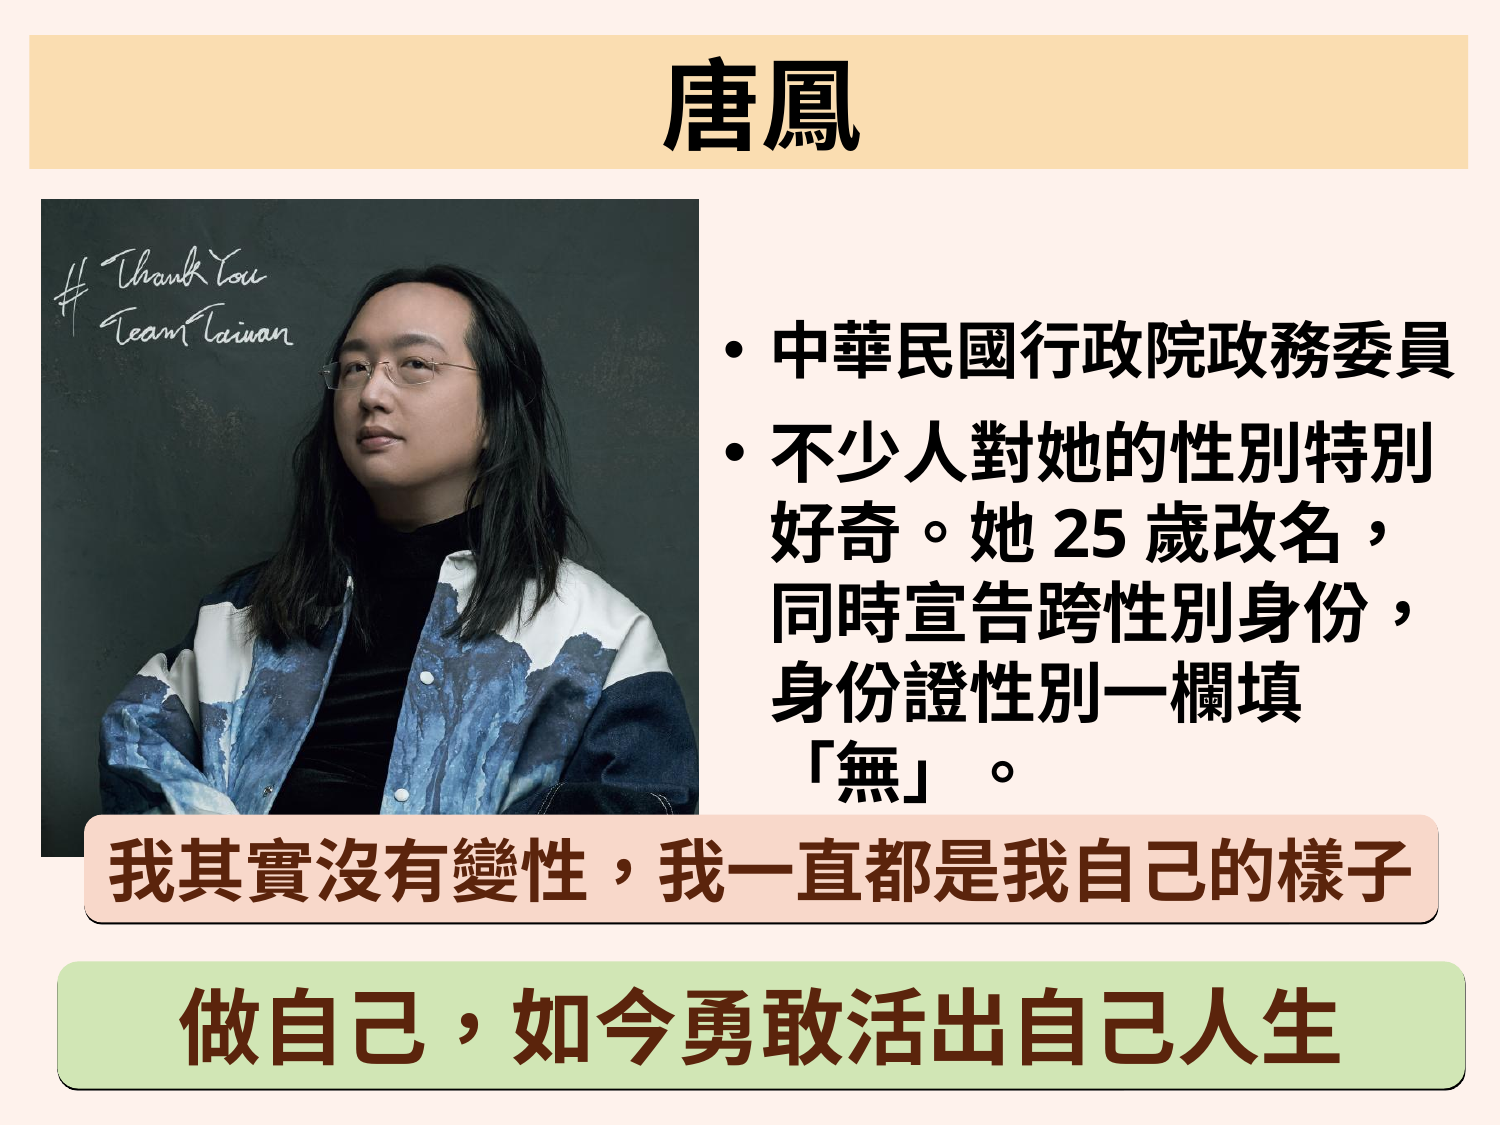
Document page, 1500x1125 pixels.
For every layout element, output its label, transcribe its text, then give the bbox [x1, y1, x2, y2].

text_box 唐鳳 [183, 35, 1340, 170]
text_box [1340, 35, 1469, 169]
text_box 我其實沒有變性，我一直都是我自己的樣子 [84, 814, 1439, 923]
text_box 做自己，如今勇敢活出自己人生 [57, 961, 1466, 1089]
text_box [29, 35, 183, 169]
text_box 中華民國行政院政務委員 不少人對她的性別特別好奇。她25歲改名，同時宣告跨性別身份，身份證性別一欄填「無」。 [699, 303, 1483, 894]
picture [41, 199, 699, 857]
